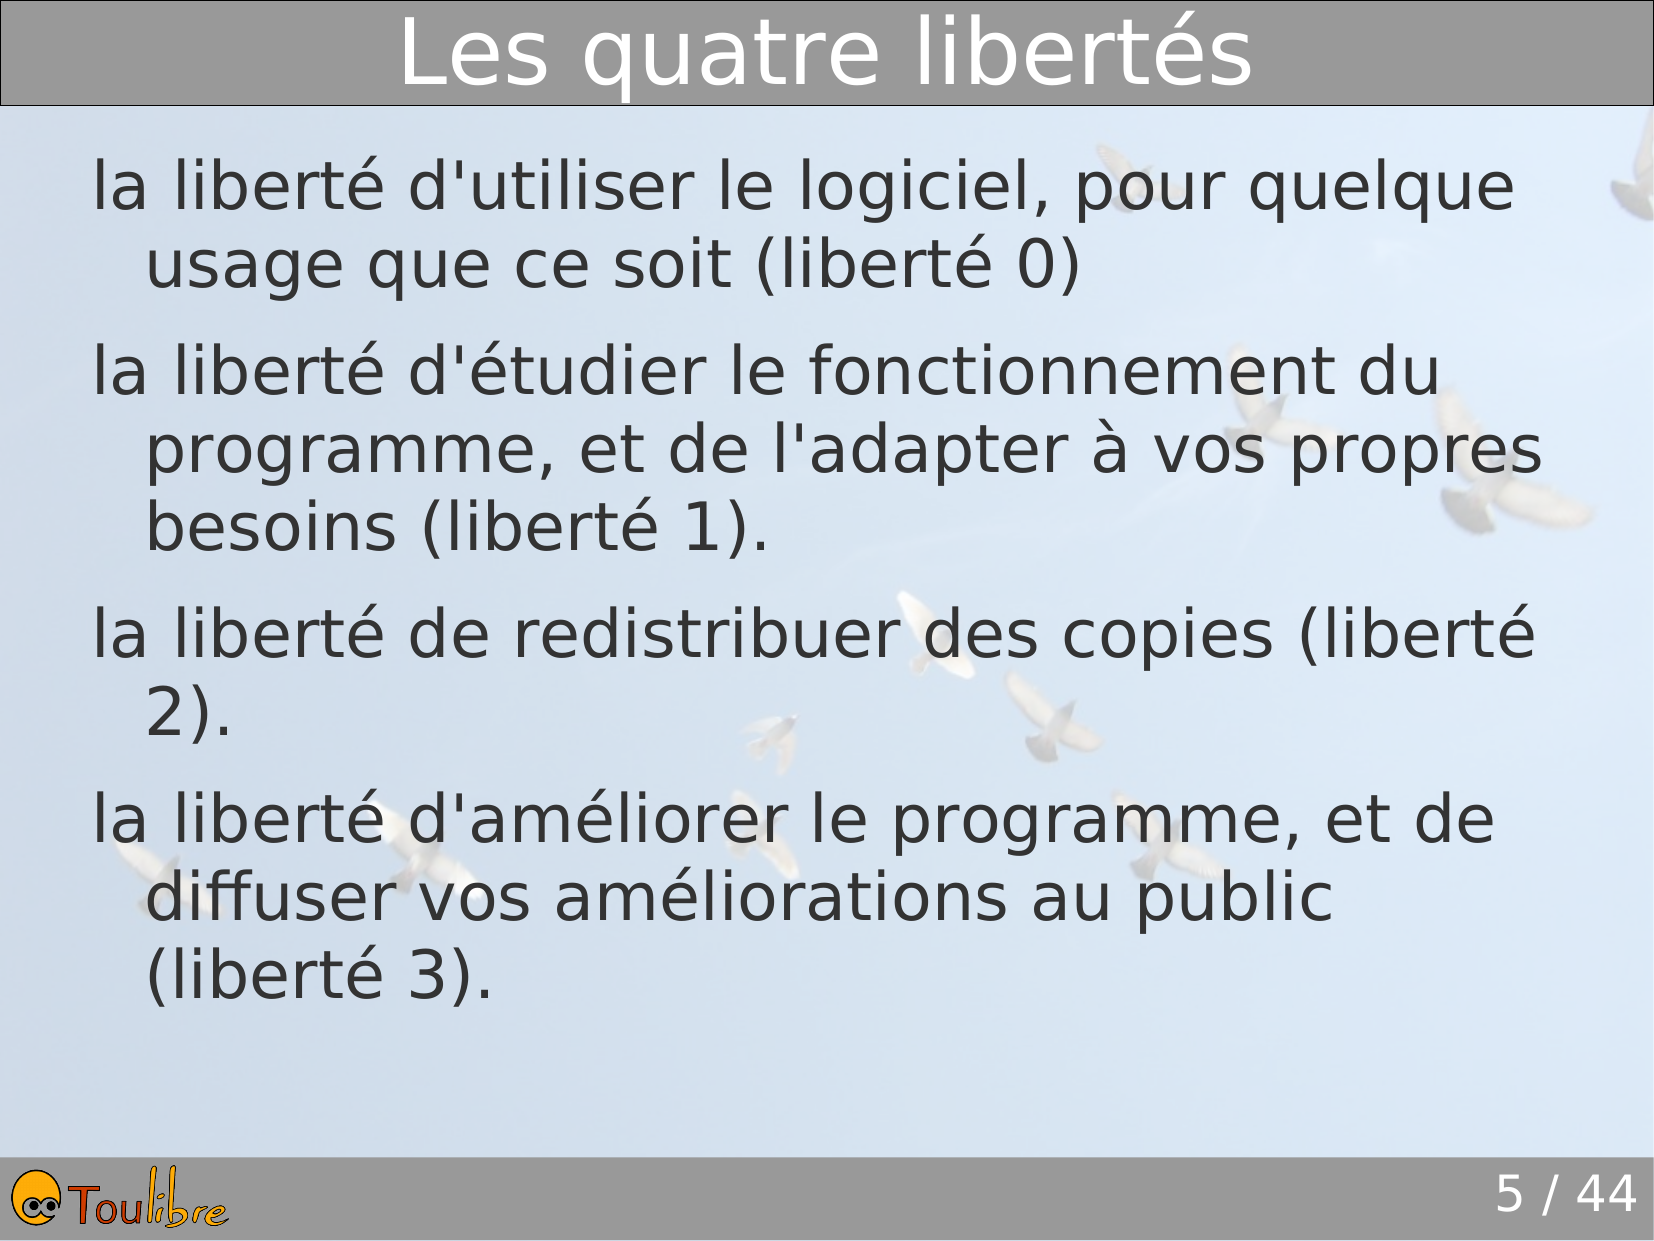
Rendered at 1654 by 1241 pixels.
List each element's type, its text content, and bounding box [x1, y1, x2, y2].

list la liberté d'utiliser le logiciel, pour quelque usage que ce soit (liberté 0) la liberté d'étudier le fonctionnement du programme, et de l'adapter à vos propres besoins (liberté 1). la liberté de redistribuer des copies (liberté 2). la liberté d'améliorer le programme, et de diffuser vos améliorations au public (liberté 3). [73, 147, 1595, 1109]
title Les quatre libertés [0, 0, 1654, 107]
picture [11, 1165, 229, 1228]
